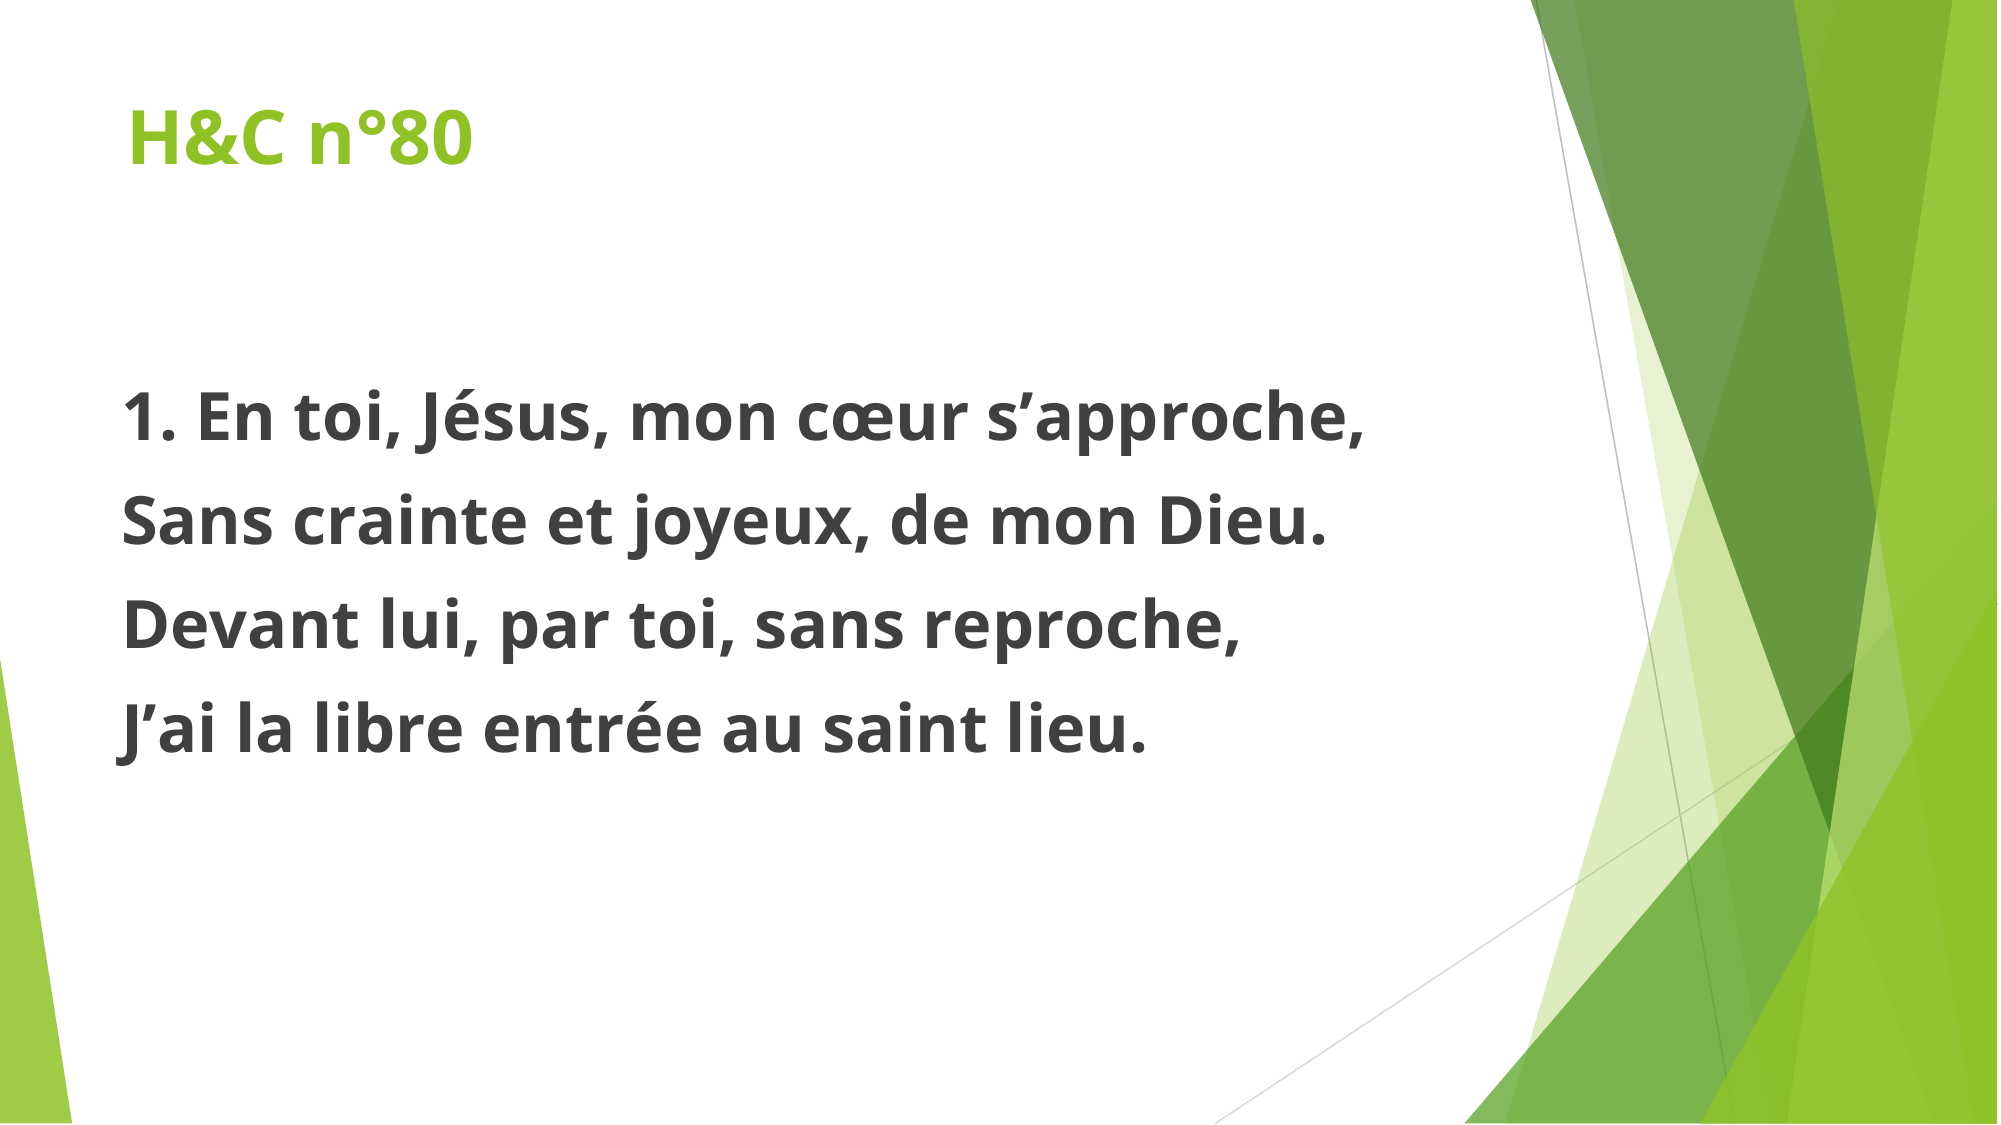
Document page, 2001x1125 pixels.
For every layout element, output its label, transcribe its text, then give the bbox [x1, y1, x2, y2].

text_box 1. En toi, Jésus, mon cœur s’approche, Sans crainte et joyeux, de mon Dieu. Devant lui, par toi, sans reproche, J’ai la libre entrée au saint lieu. [106, 354, 1973, 1037]
text_box H&C n°80 [111, 82, 1522, 213]
